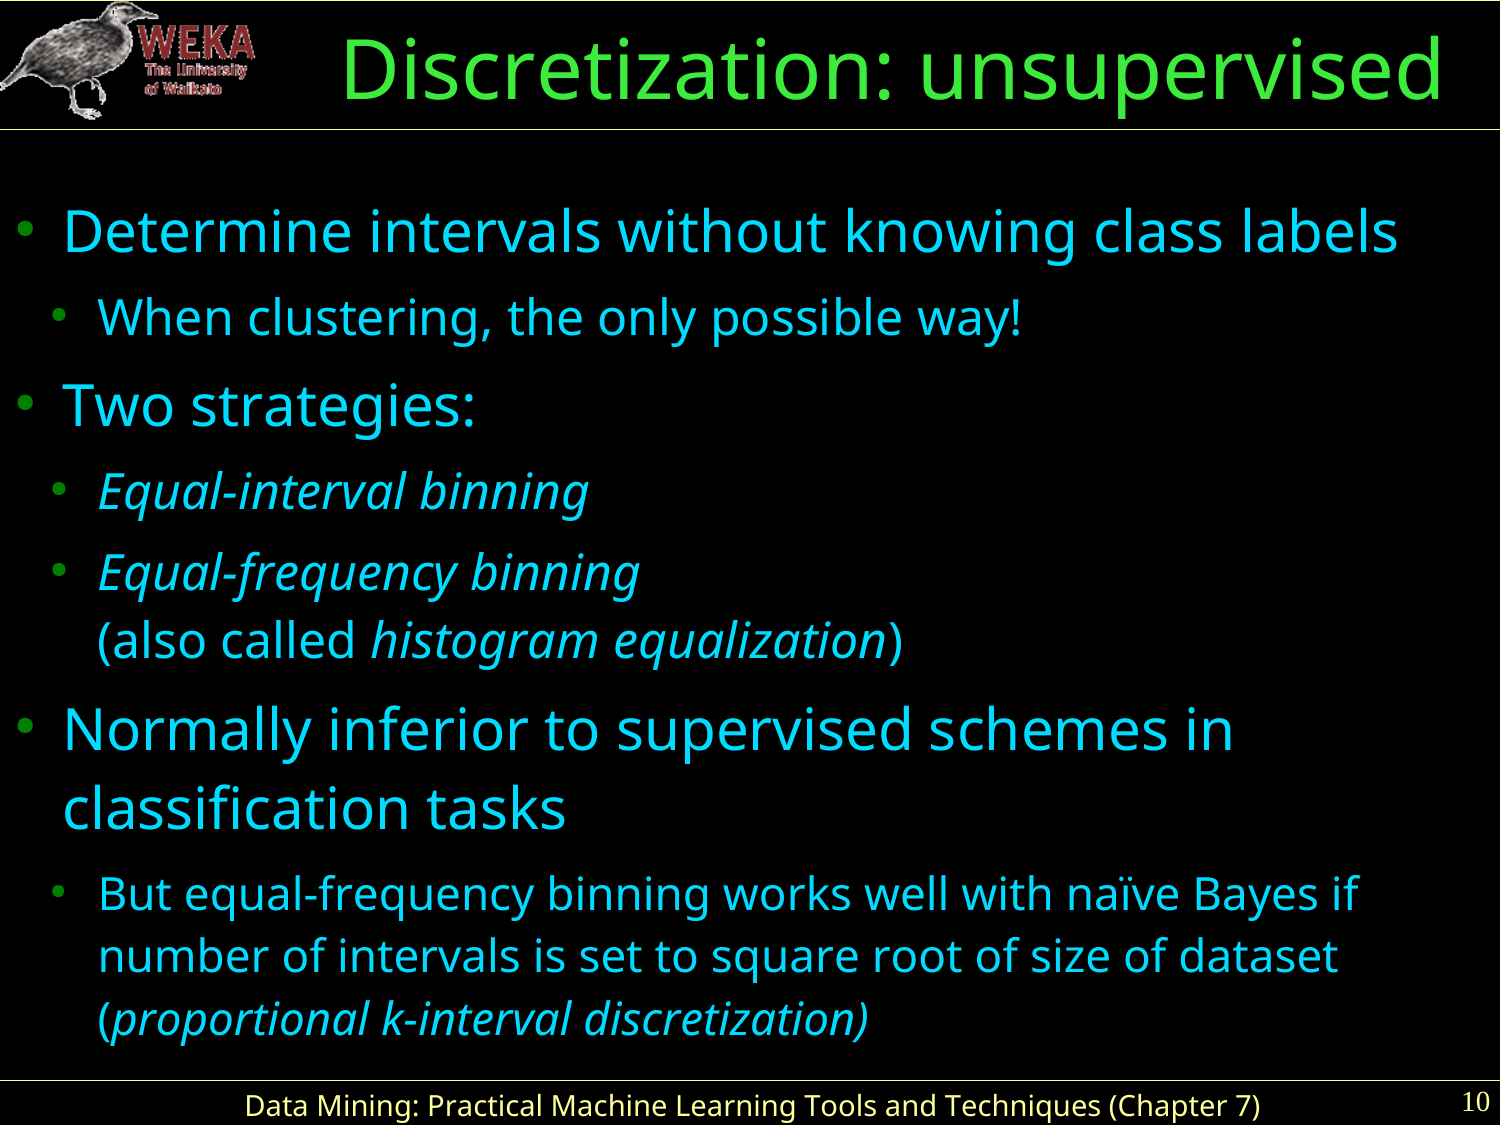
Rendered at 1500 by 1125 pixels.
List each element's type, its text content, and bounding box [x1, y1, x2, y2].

picture [0, 1, 266, 129]
title Discretization: unsupervised [324, 0, 1500, 148]
text_box Determine intervals without knowing class labels When clustering, the only possible way! Two strategies: Equal-interval binning Equal-frequency binning (also called histogram equalization) Normally inferior to supervised schemes in classification tasks But equal-frequency binning works well with naïve Bayes if number of intervals is set to square root of size of dataset (proportional k-interval discretization) [0, 182, 1500, 918]
